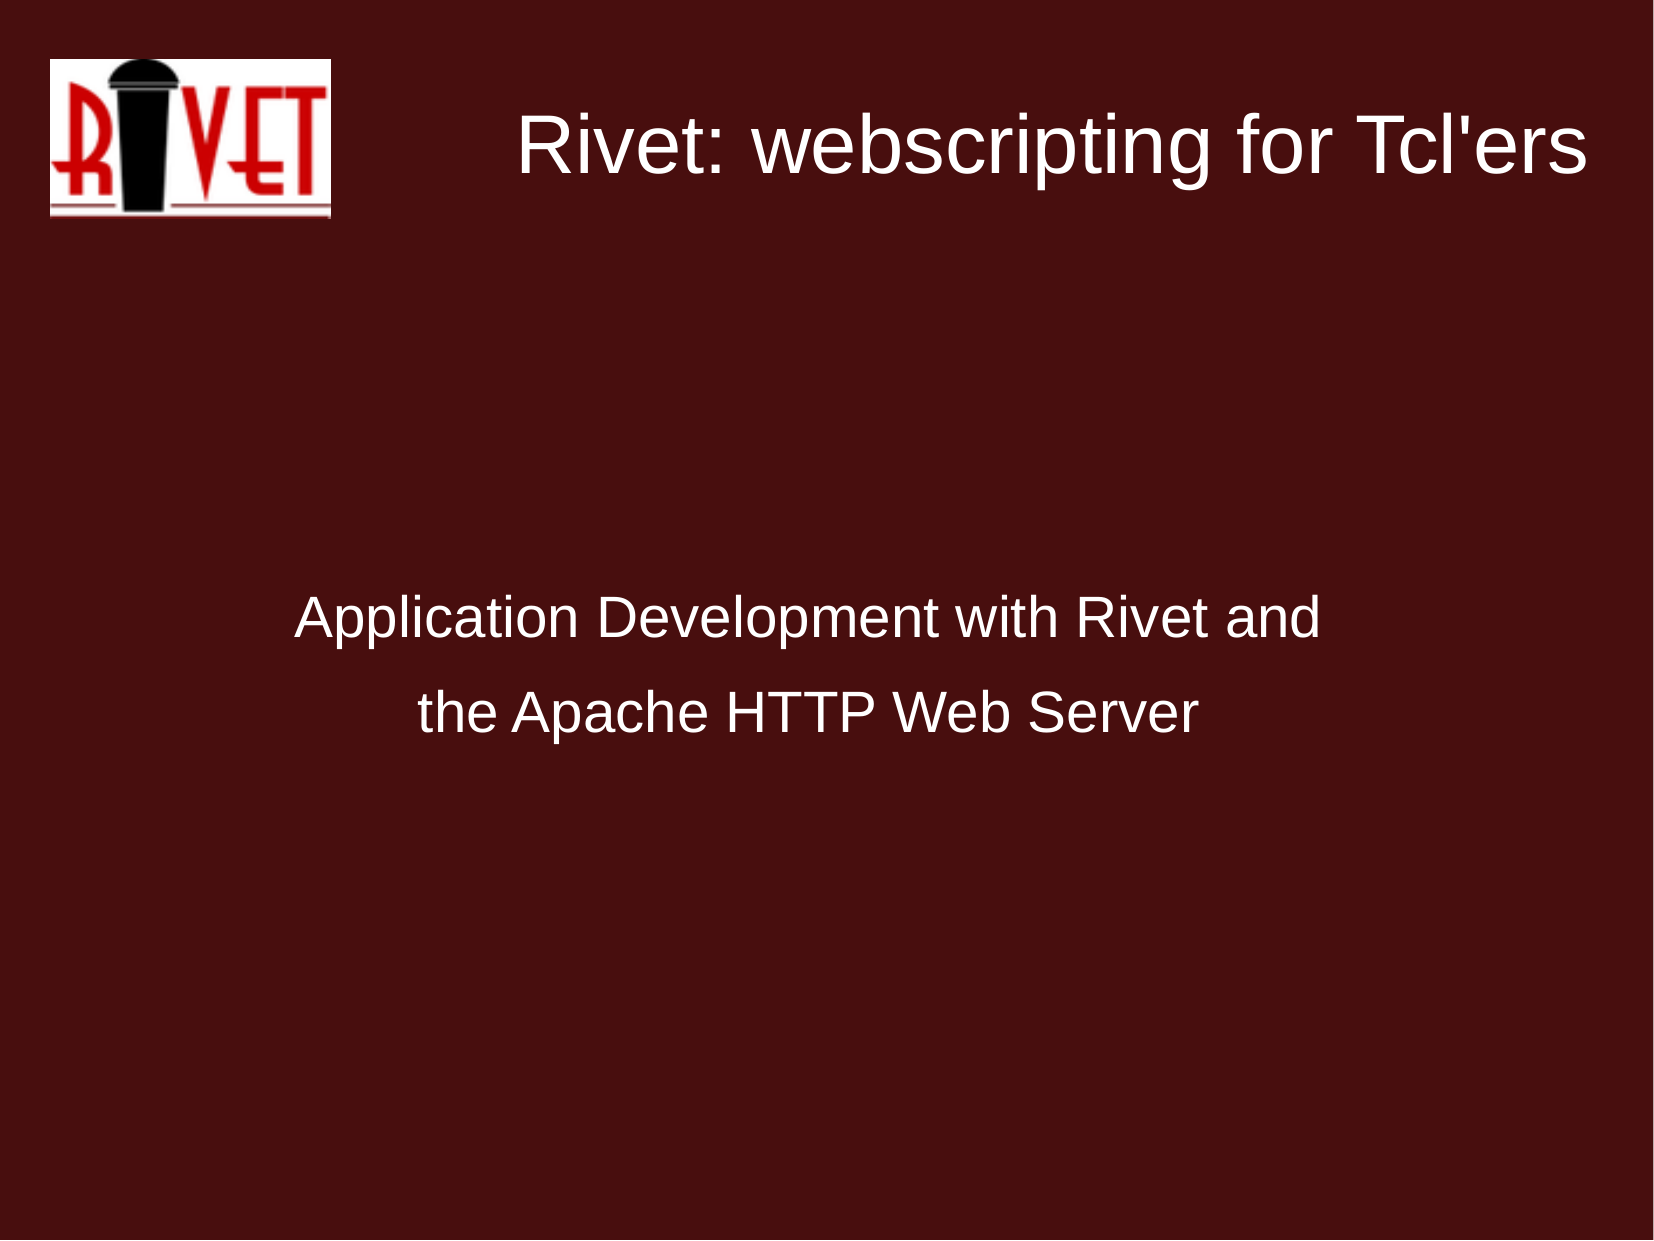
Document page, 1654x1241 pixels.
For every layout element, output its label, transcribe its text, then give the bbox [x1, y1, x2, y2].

title Rivet: webscripting for Tcl'ers [360, 49, 1591, 241]
picture [50, 59, 331, 219]
list Application Development with Rivet and the Apache HTTP Web Server [45, 585, 1591, 1051]
